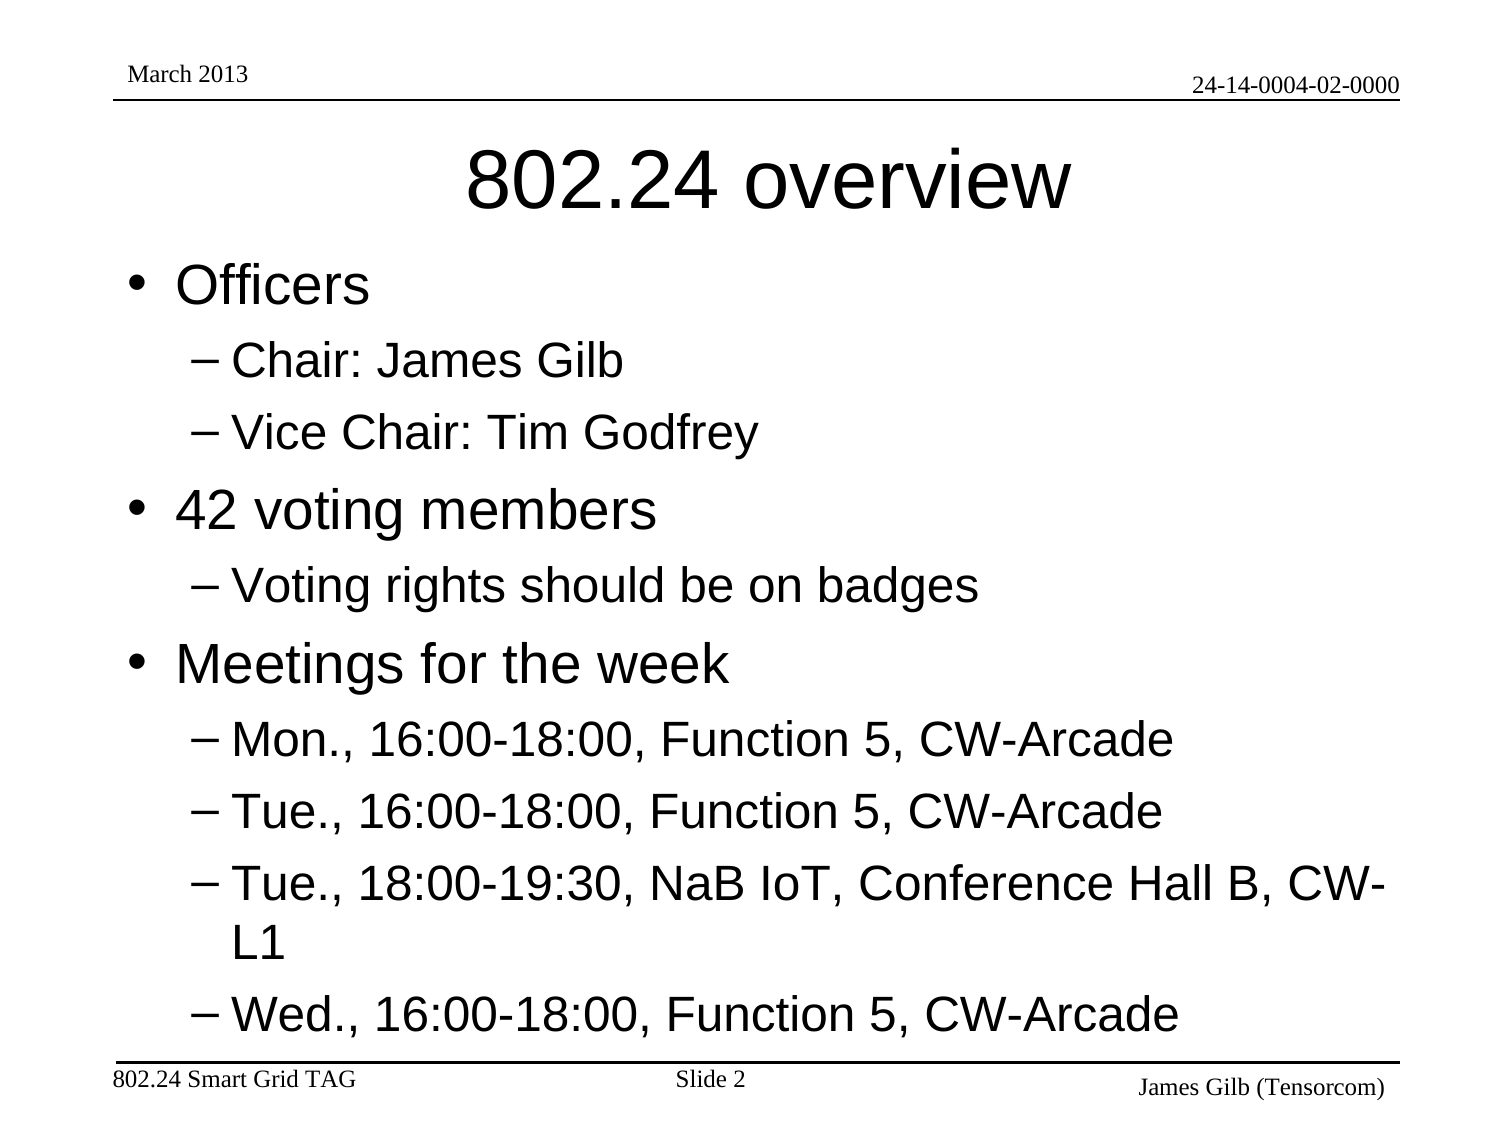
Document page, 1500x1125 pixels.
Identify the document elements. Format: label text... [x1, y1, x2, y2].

title 802.24 overview [112, 112, 1426, 238]
list Officers Chair: James Gilb Vice Chair: Tim Godfrey 42 voting members Voting rights should be on badges Meetings for the week Mon., 16:00-18:00, Function 5, CW-Arcade Tue., 16:00-18:00, Function 5, CW-Arcade Tue., 18:00-19:30, NaB IoT, Conference Hall B, CW-L1 Wed., 16:00-18:00, Function 5, CW-Arcade [112, 239, 1426, 1051]
